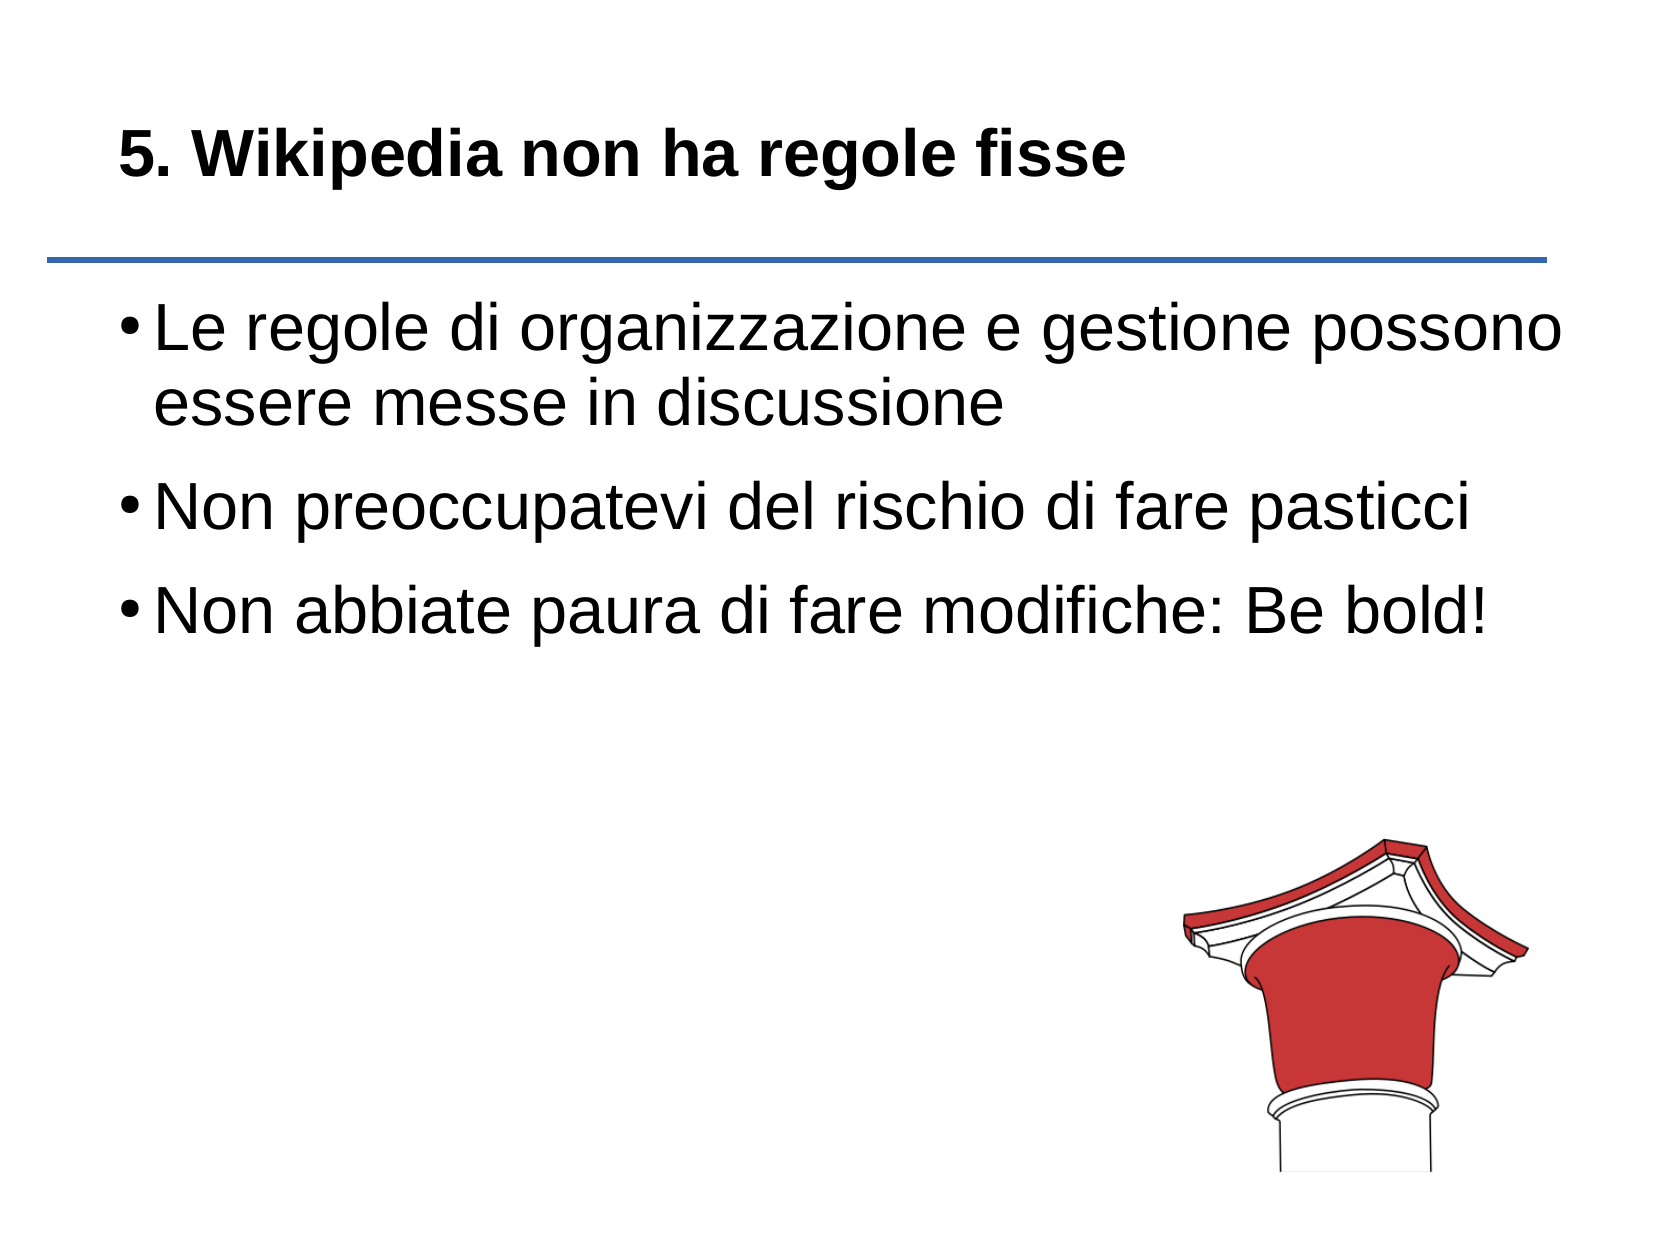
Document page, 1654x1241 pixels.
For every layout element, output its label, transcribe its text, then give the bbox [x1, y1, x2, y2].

picture [1181, 838, 1531, 1173]
title 5. Wikipedia non ha regole fisse [118, 49, 1571, 257]
subtitle Le regole di organizzazione e gestione possono essere messe in discussione Non preoccupatevi del rischio di fare pasticci Non abbiate paura di fare modifiche: Be bold! [118, 290, 1571, 1170]
